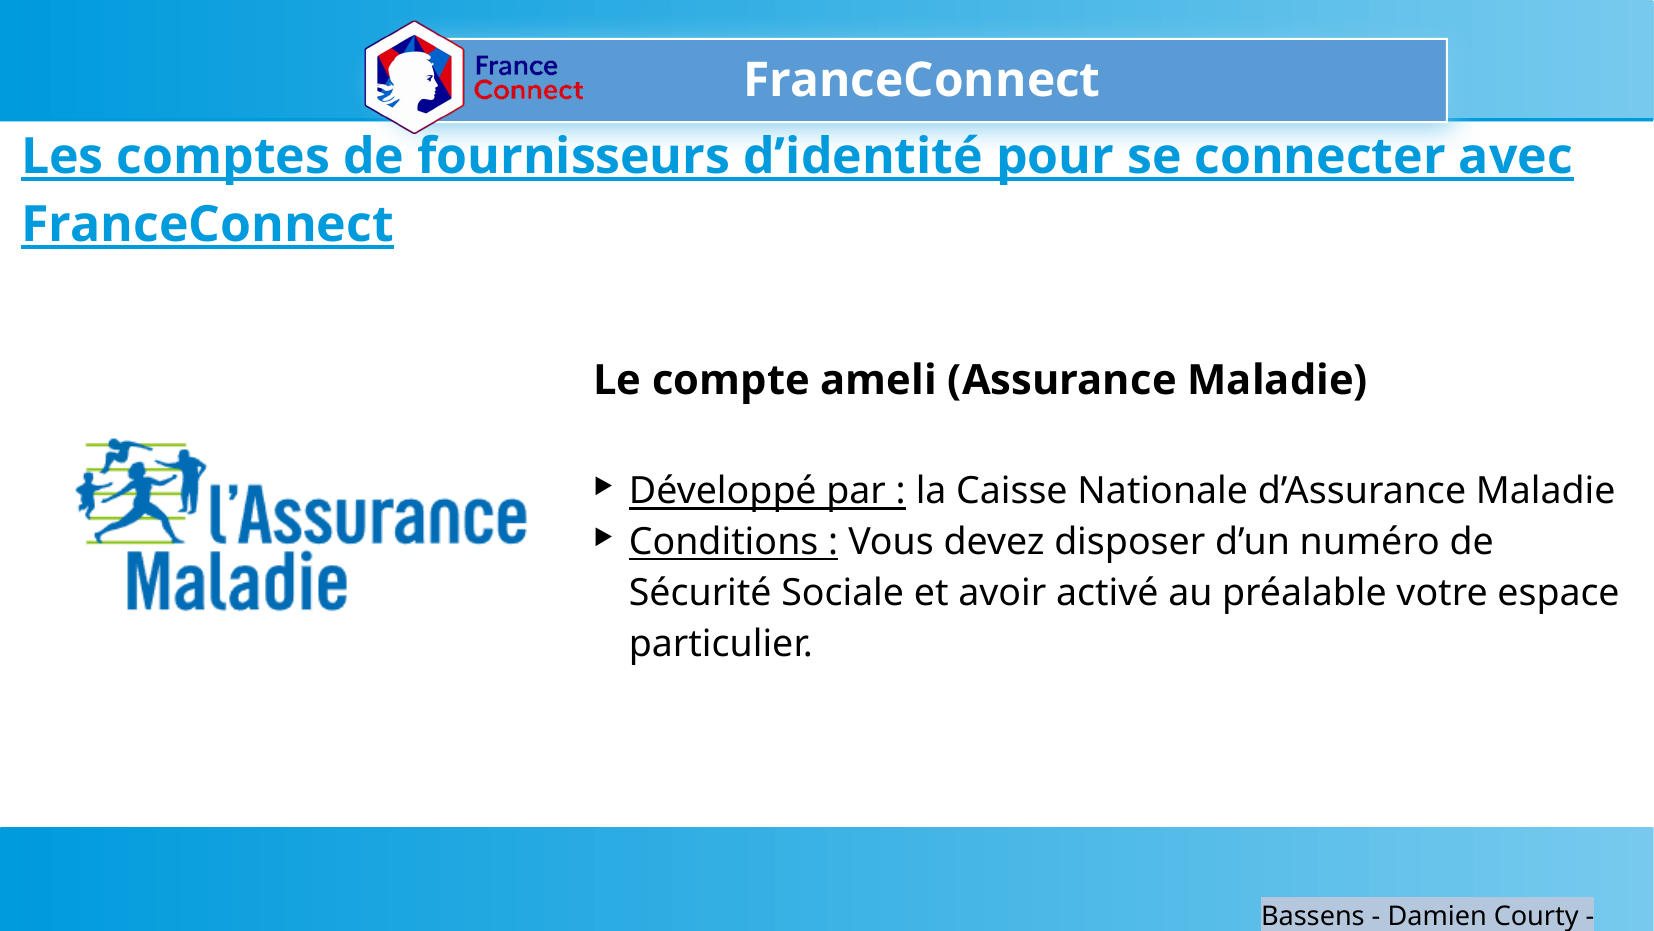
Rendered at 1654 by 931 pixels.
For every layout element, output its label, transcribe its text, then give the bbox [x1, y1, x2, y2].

text_box Le compte ameli (Assurance Maladie) Développé par : la Caisse Nationale d’Assurance Maladie Conditions : Vous devez disposer d’un numéro de Sécurité Sociale et avoir activé au préalable votre espace particulier. [578, 342, 1642, 632]
text_box Les comptes de fournisseurs d’identité pour se connecter avec FranceConnect [6, 112, 1625, 304]
text_box Bassens - Damien Courty - 2024 [1246, 889, 1654, 931]
text_box FranceConnect [586, 38, 1447, 112]
picture [361, 17, 586, 136]
picture [59, 431, 541, 619]
